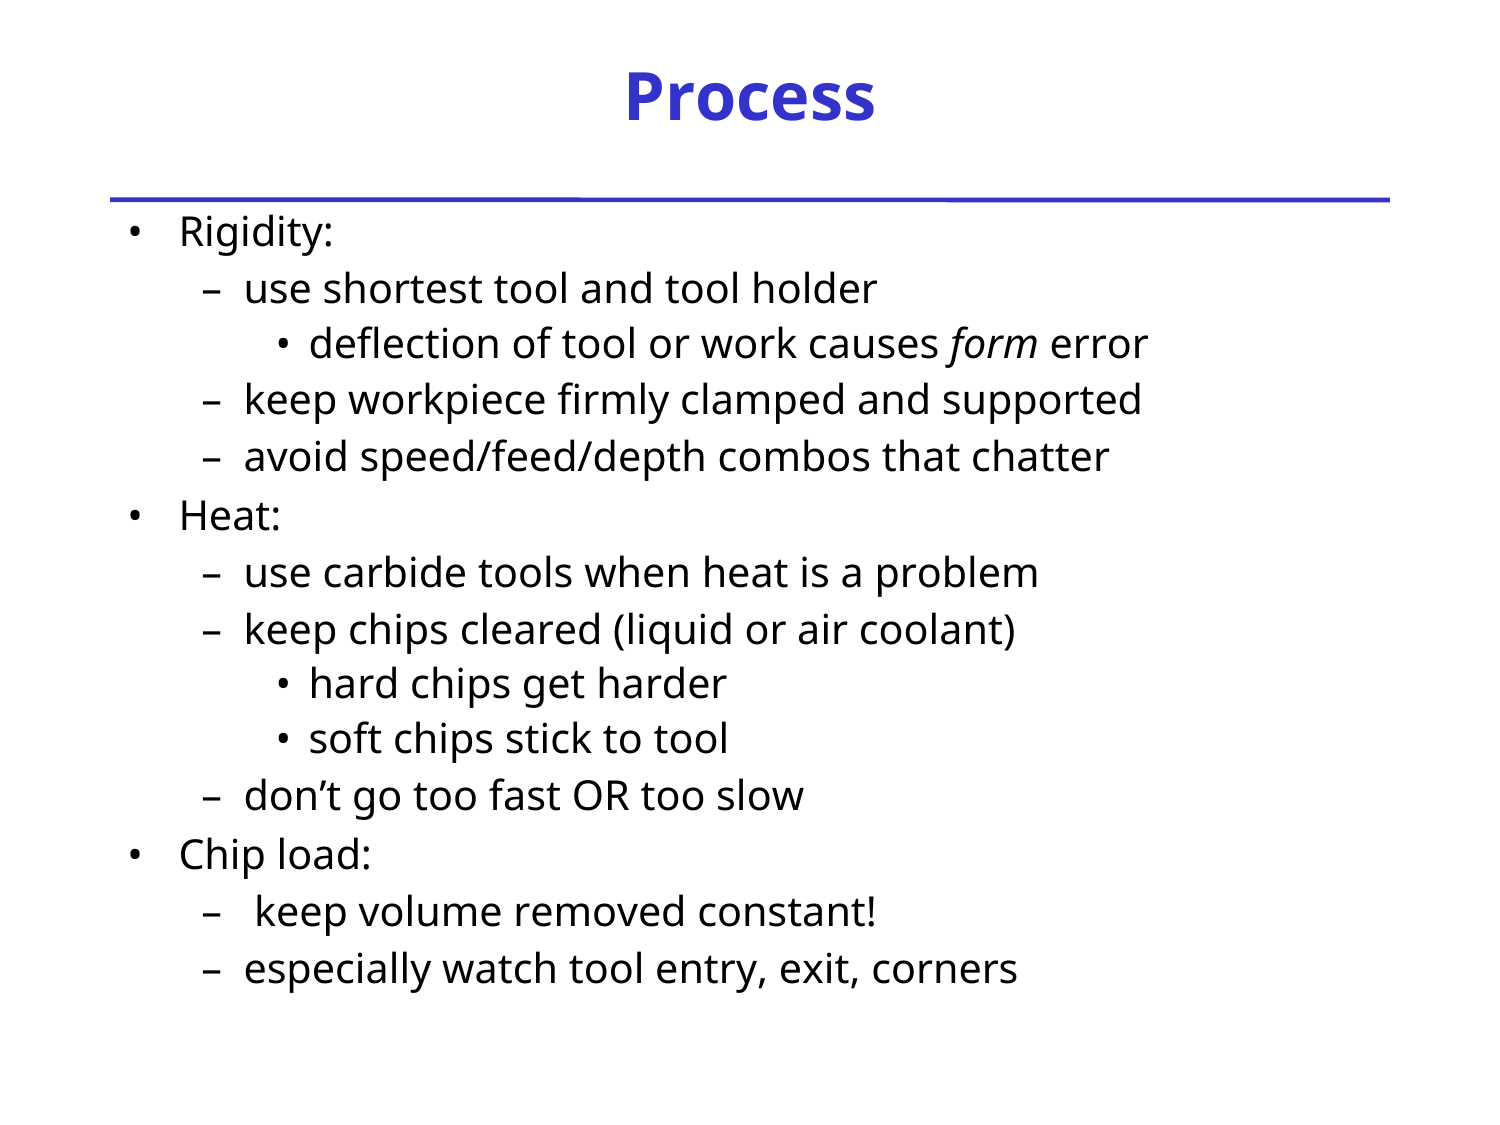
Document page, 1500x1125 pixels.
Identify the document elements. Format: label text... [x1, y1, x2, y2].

list Rigidity: use shortest tool and tool holder deflection of tool or work causes form error keep workpiece firmly clamped and supported avoid speed/feed/depth combos that chatter Heat: use carbide tools when heat is a problem keep chips cleared (liquid or air coolant) hard chips get harder soft chips stick to tool don’t go too fast OR too slow Chip load: keep volume removed constant! especially watch tool entry, exit, corners [112, 203, 1388, 1009]
title Process [112, 46, 1388, 142]
